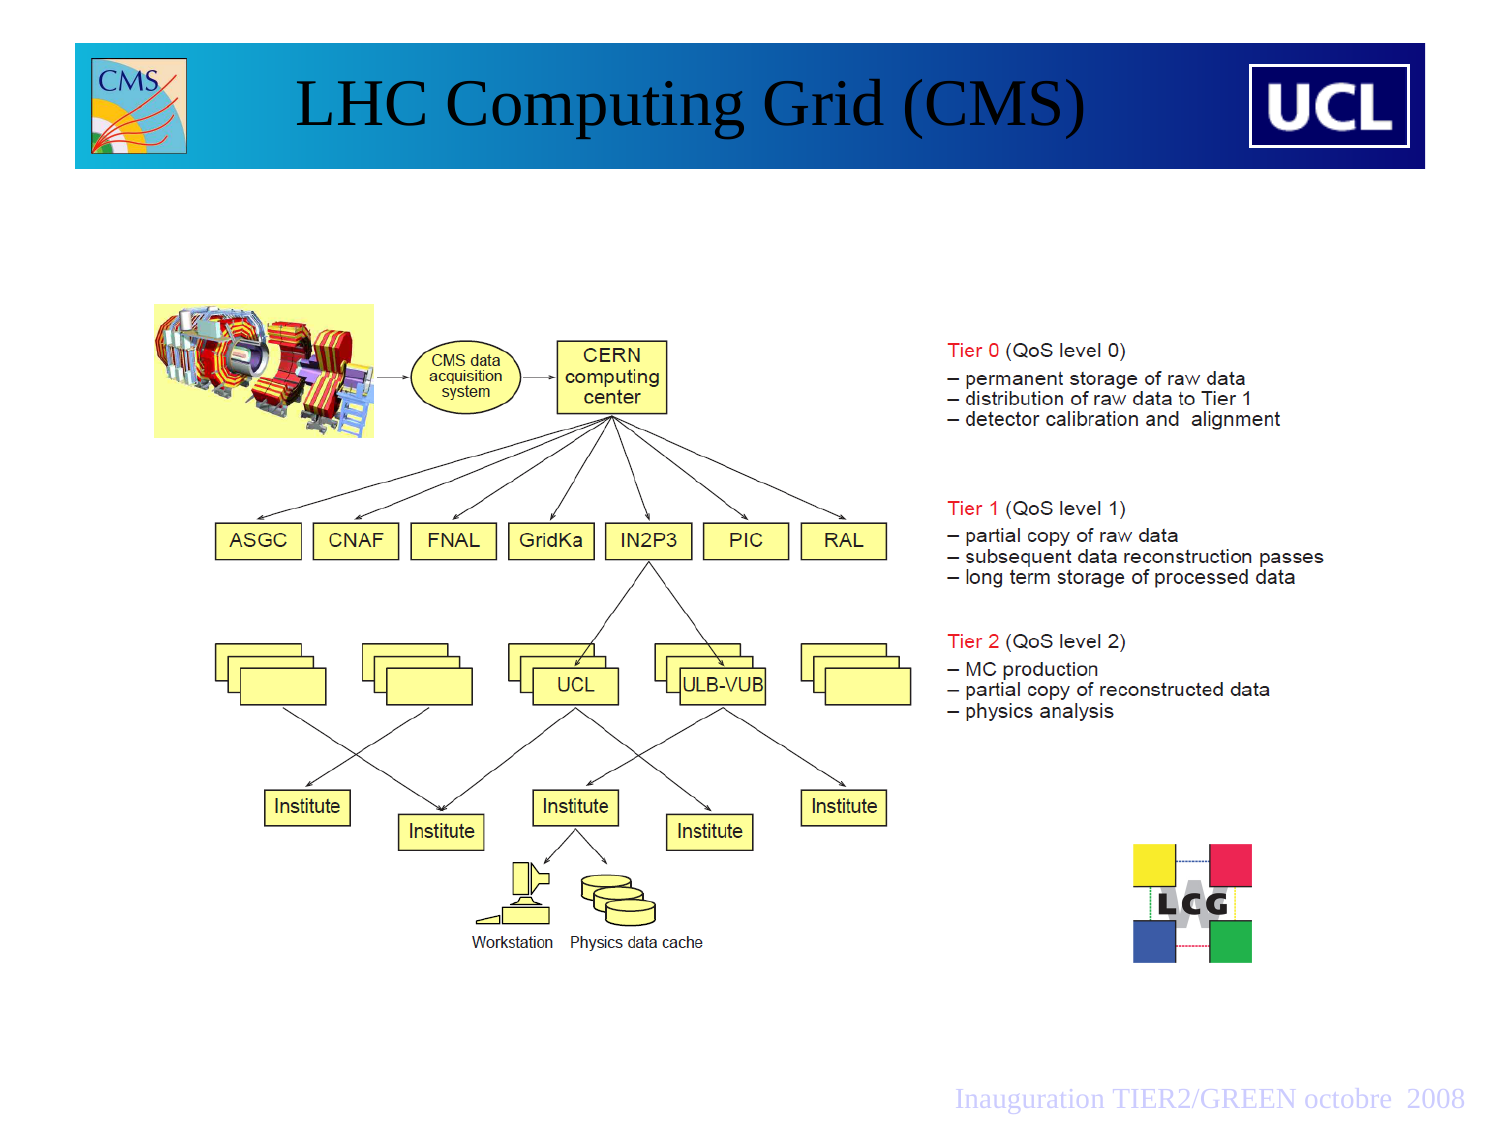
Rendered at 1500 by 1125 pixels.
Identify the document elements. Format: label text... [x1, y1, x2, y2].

picture [92, 59, 186, 153]
text_box Inauguration TIER2/GREEN octobre 2008 [939, 1074, 1482, 1123]
picture [150, 299, 1332, 963]
picture [1252, 67, 1405, 145]
text_box LHC Computing Grid (CMS) [280, 58, 1164, 150]
